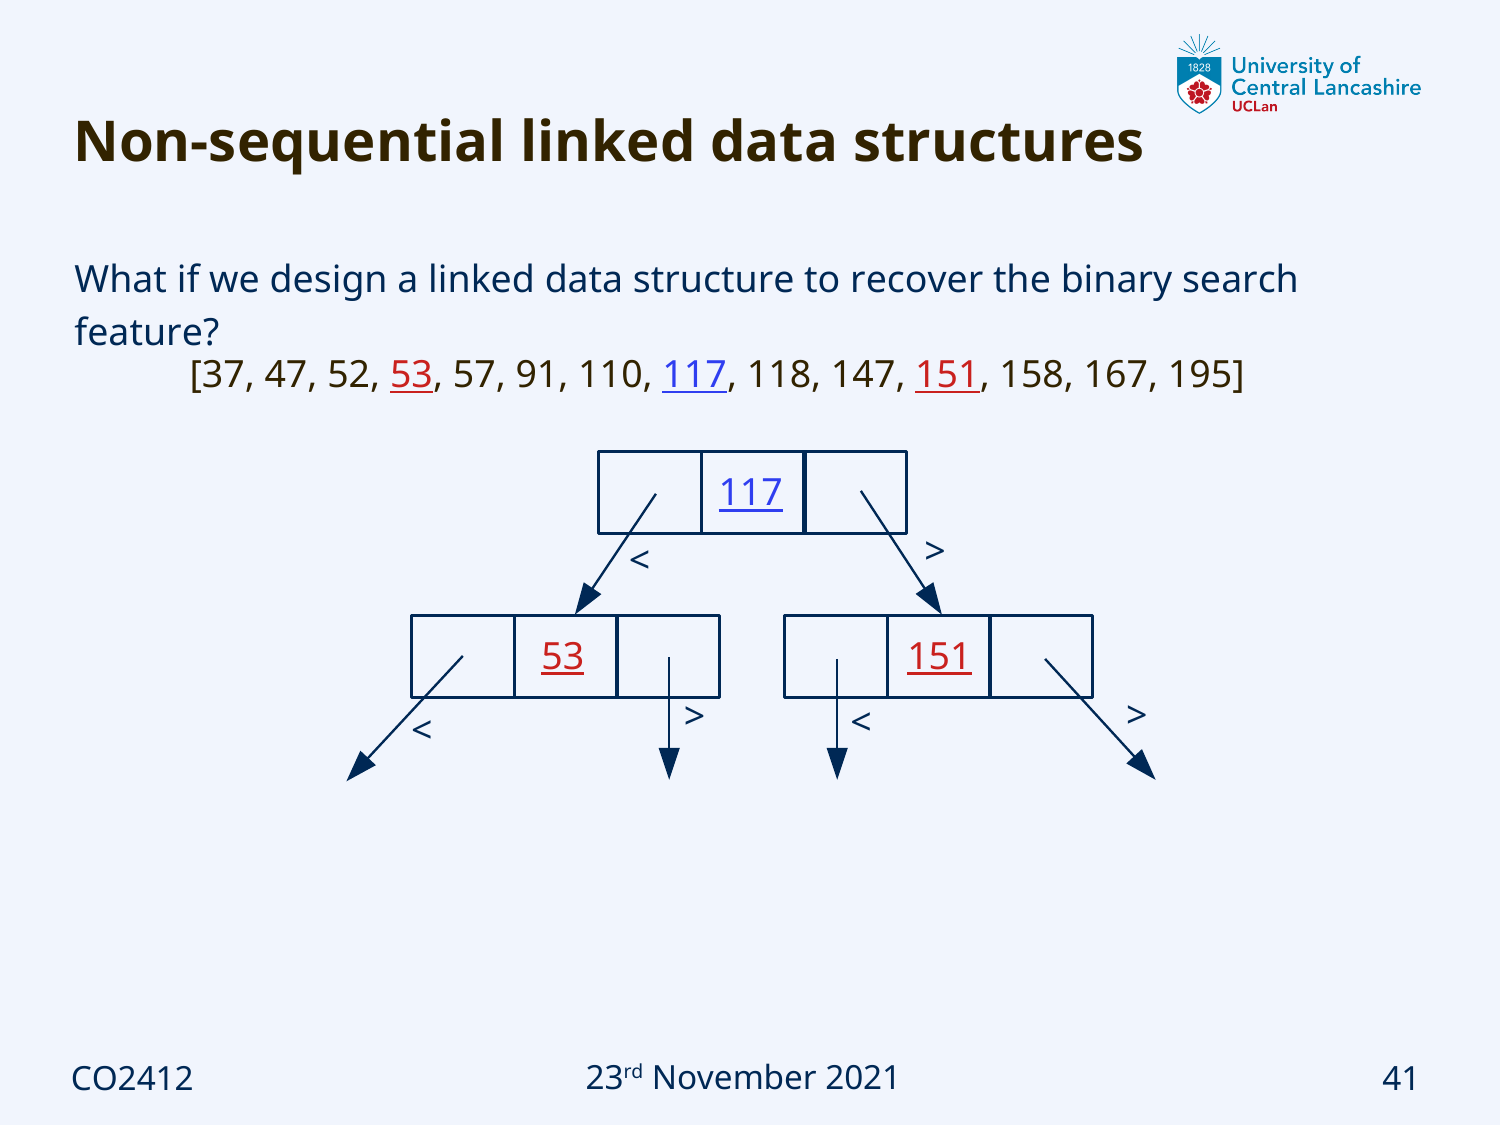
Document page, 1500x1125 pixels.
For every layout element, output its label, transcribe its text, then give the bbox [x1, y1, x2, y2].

title Non-sequential linked data structures [58, 54, 1500, 224]
text_box What if we design a linked data structure to recover the binary search feature? [59, 240, 1452, 308]
text_box 117 [703, 460, 803, 521]
picture [1177, 34, 1421, 54]
text_box < [601, 528, 678, 589]
text_box > [656, 684, 733, 745]
text_box 53 [526, 624, 603, 685]
text_box [37, 47, 52, 53, 57, 91, 110, 117, 118, 147, 151, 158, 167, 195] [148, 342, 1286, 403]
text_box < [383, 698, 460, 759]
text_box > [1099, 683, 1175, 744]
text_box 151 [892, 624, 992, 685]
text_box < [823, 690, 899, 751]
text_box > [897, 519, 973, 580]
